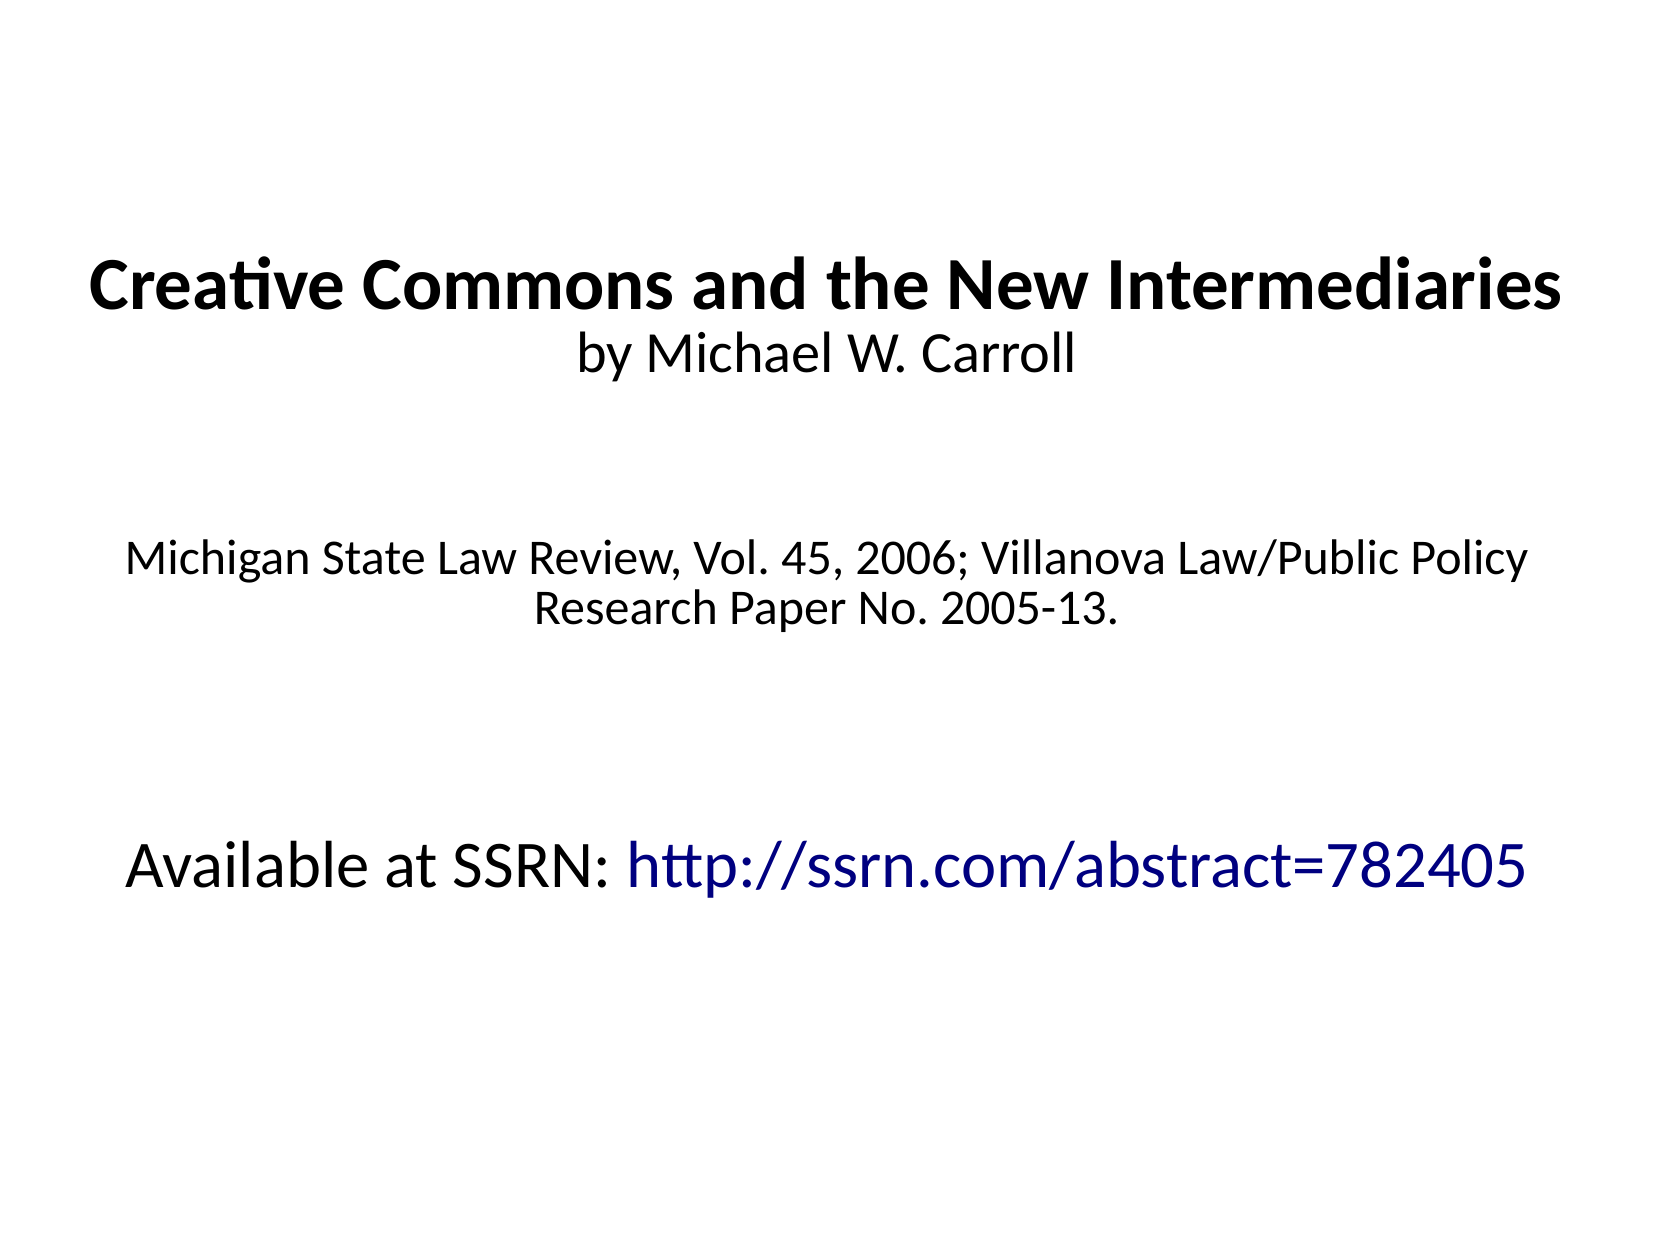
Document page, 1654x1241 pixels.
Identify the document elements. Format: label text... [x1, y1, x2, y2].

subtitle Creative Commons and the New Intermediaries by Michael W. Carroll Michigan State Law Review, Vol. 45, 2006; Villanova Law/Public Policy Research Paper No. 2005-13. Available at SSRN: http://ssrn.com/abstract=782405 [82, 56, 1571, 1102]
